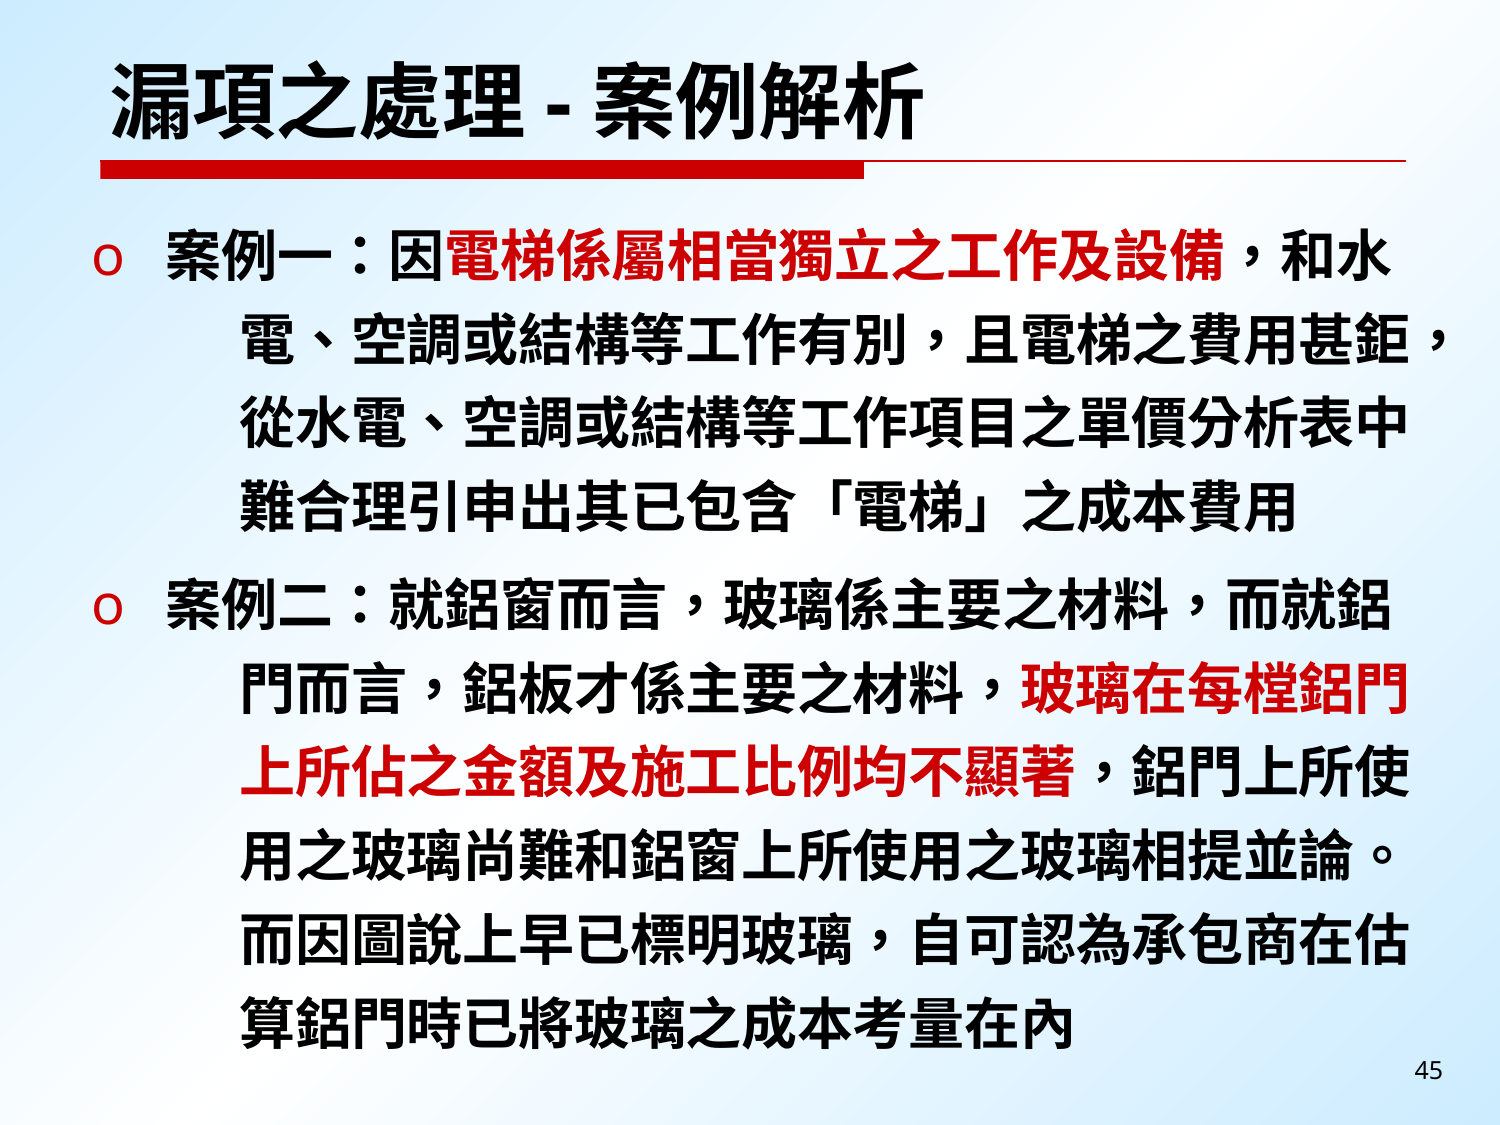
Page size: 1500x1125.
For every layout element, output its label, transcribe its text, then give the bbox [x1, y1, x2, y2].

list 案例一：因電梯係屬相當獨立之工作及設備，和水電、空調或結構等工作有別，且電梯之費用甚鉅，從水電、空調或結構等工作項目之單價分析表中難合理引申出其已包含「電梯」之成本費用 案例二：就鋁窗而言，玻璃係主要之材料，而就鋁門而言，鋁板才係主要之材料，玻璃在每樘鋁門上所佔之金額及施工比例均不顯著，鋁門上所使用之玻璃尚難和鋁窗上所使用之玻璃相提並論。而因圖說上早已標明玻璃，自可認為承包商在估算鋁門時已將玻璃之成本考量在內 [76, 196, 1436, 1094]
title 漏項之處理-案例解析 [94, 30, 1407, 158]
